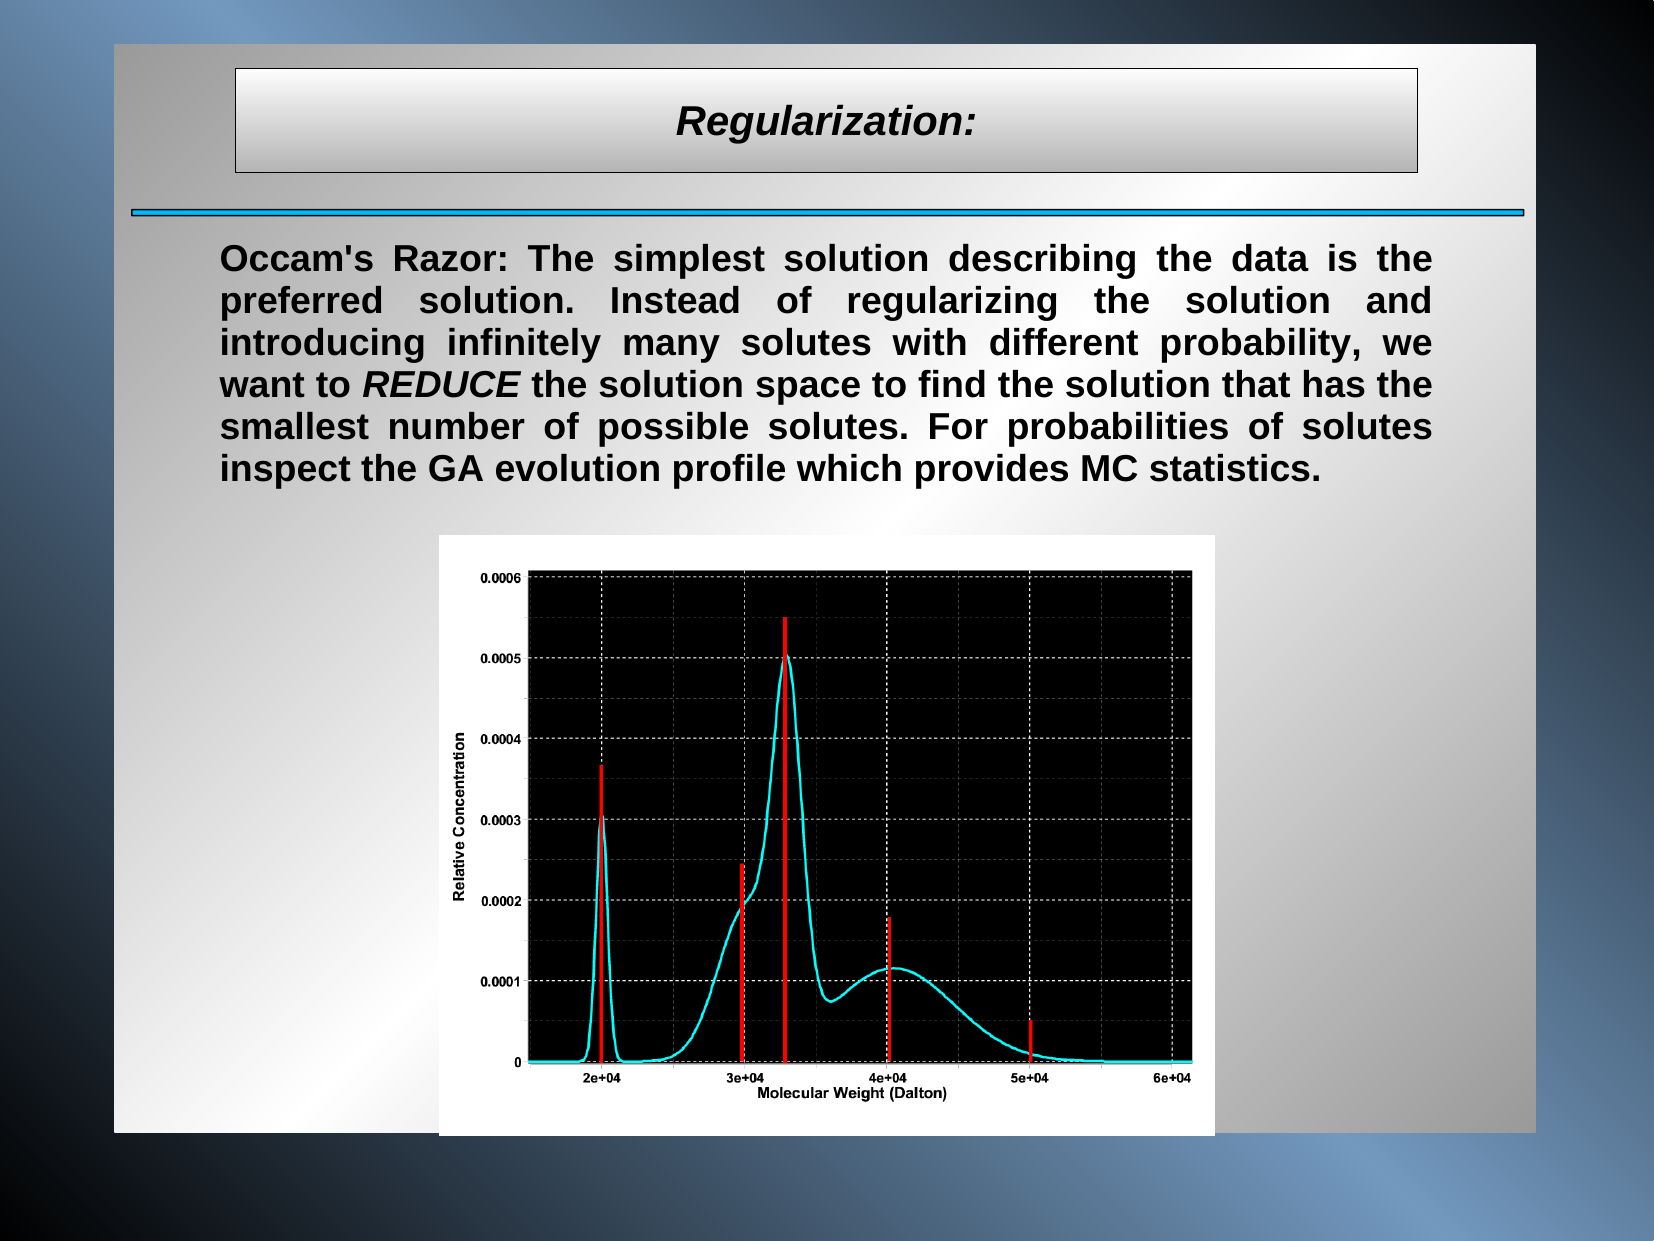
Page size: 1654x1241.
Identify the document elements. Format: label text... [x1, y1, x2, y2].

text_box Regularization: [235, 68, 1418, 173]
text_box [131, 209, 1524, 216]
picture [439, 535, 1215, 1136]
text_box Occam's Razor: The simplest solution describing the data is the preferred solution. Instead of regularizing the solution and introducing infinitely many solutes with different probability, we want to REDUCE the solution space to find the solution that has the smallest number of possible solutes. For probabilities of solutes inspect the GA evolution profile which provides MC statistics. [219, 237, 1435, 490]
